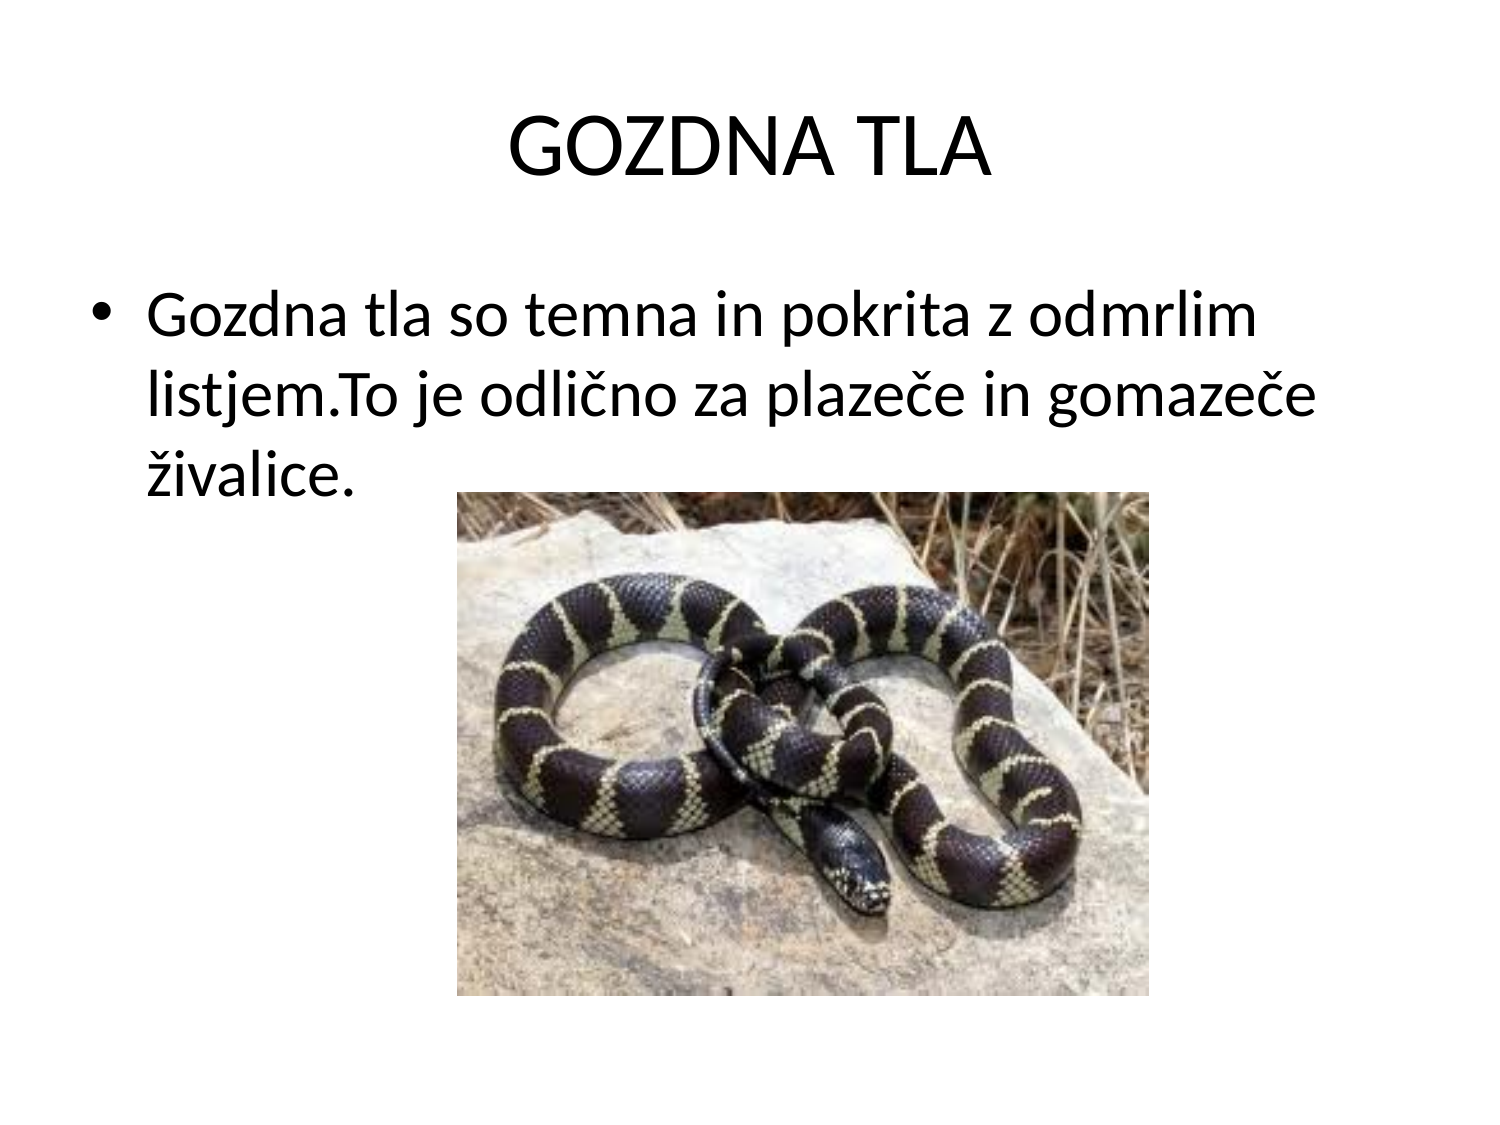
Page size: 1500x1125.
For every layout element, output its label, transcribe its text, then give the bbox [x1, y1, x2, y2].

title GOZDNA TLA [75, 45, 1425, 233]
list Gozdna tla so temna in pokrita z odmrlim listjem.To je odlično za plazeče in gomazeče živalice. [75, 262, 1425, 1005]
picture [457, 492, 1149, 997]
